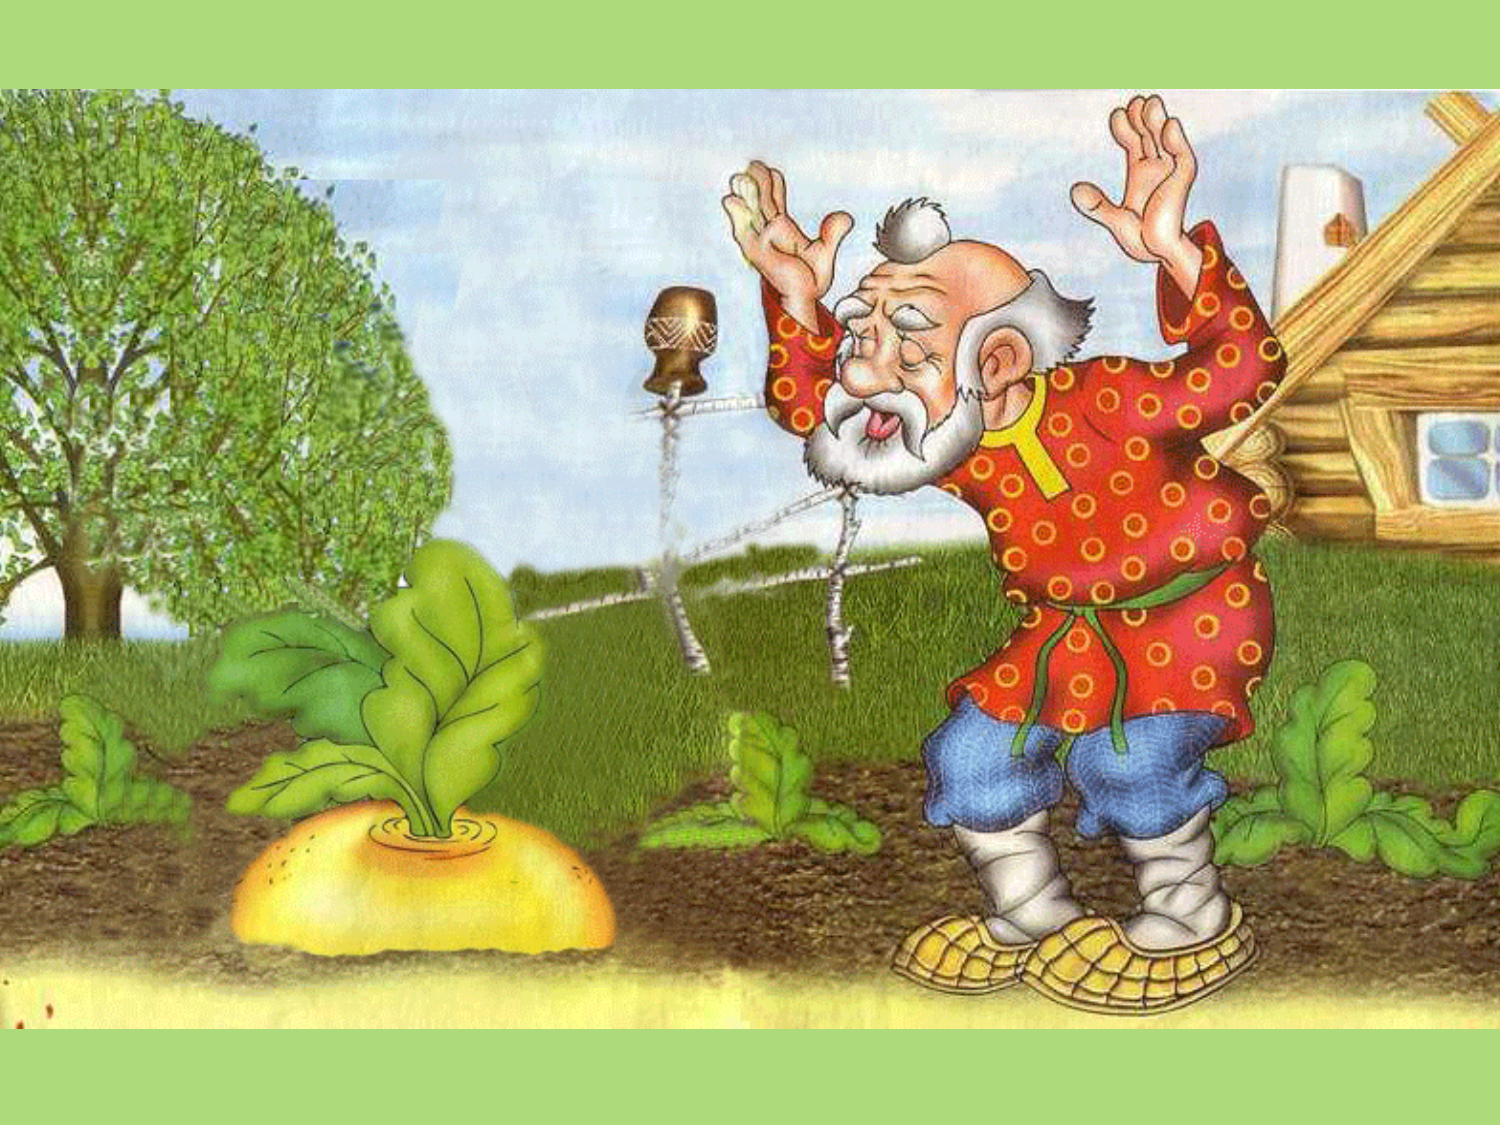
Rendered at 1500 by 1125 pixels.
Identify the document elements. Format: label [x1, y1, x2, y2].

picture [0, 90, 1500, 1029]
